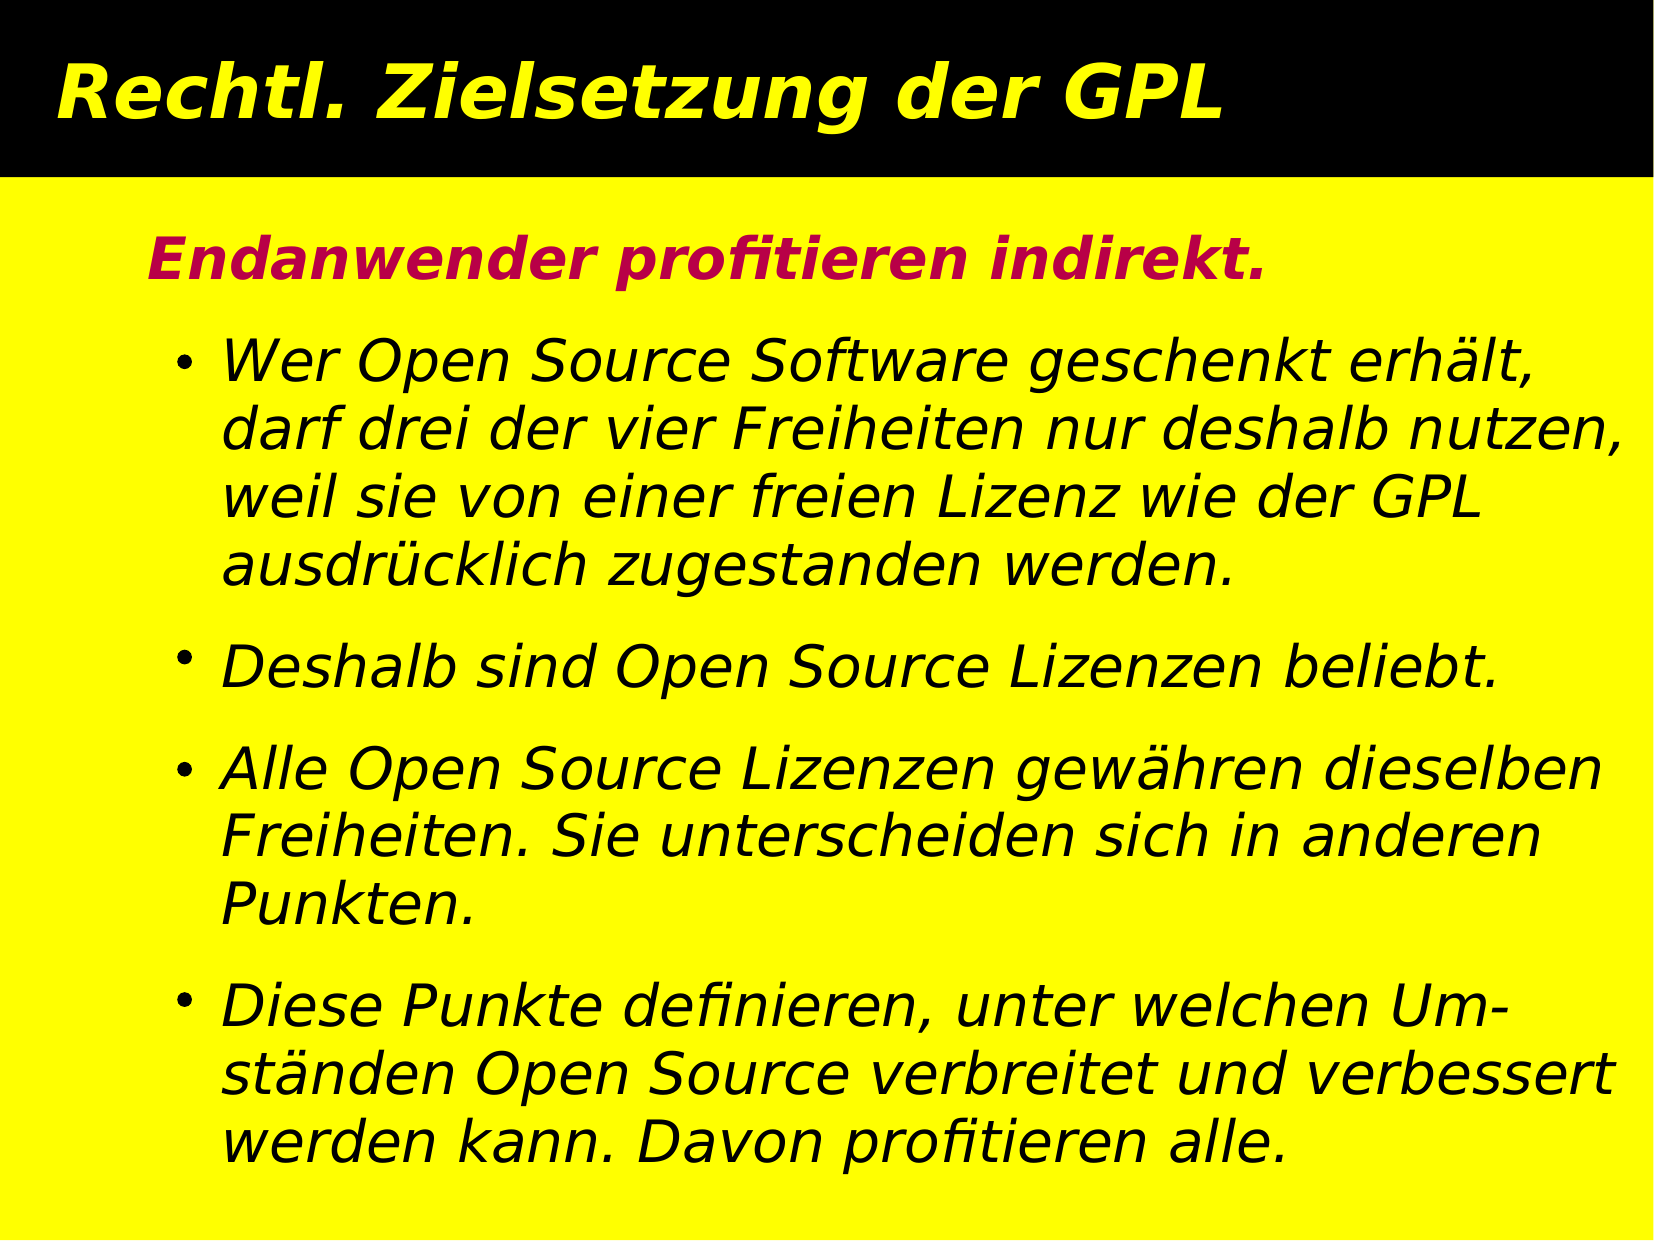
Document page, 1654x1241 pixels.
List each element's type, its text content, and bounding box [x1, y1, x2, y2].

text_box Endanwender profitieren indirekt. Wer Open Source Software geschenkt erhält, darf drei der vier Freiheiten nur deshalb nutzen, weil sie von einer freien Lizenz wie der GPL ausdrücklich zugestanden werden. Deshalb sind Open Source Lizenzen beliebt. Alle Open Source Lizenzen gewähren dieselben Freiheiten. Sie unterscheiden sich in anderen Punkten. Diese Punkte definieren, unter welchen Um- ständen Open Source verbreitet und verbessert werden kann. Davon profitieren alle. [133, 218, 1653, 1184]
text_box [0, 0, 1654, 1241]
text_box Rechtl. Zielsetzung der GPL [41, 41, 1222, 144]
